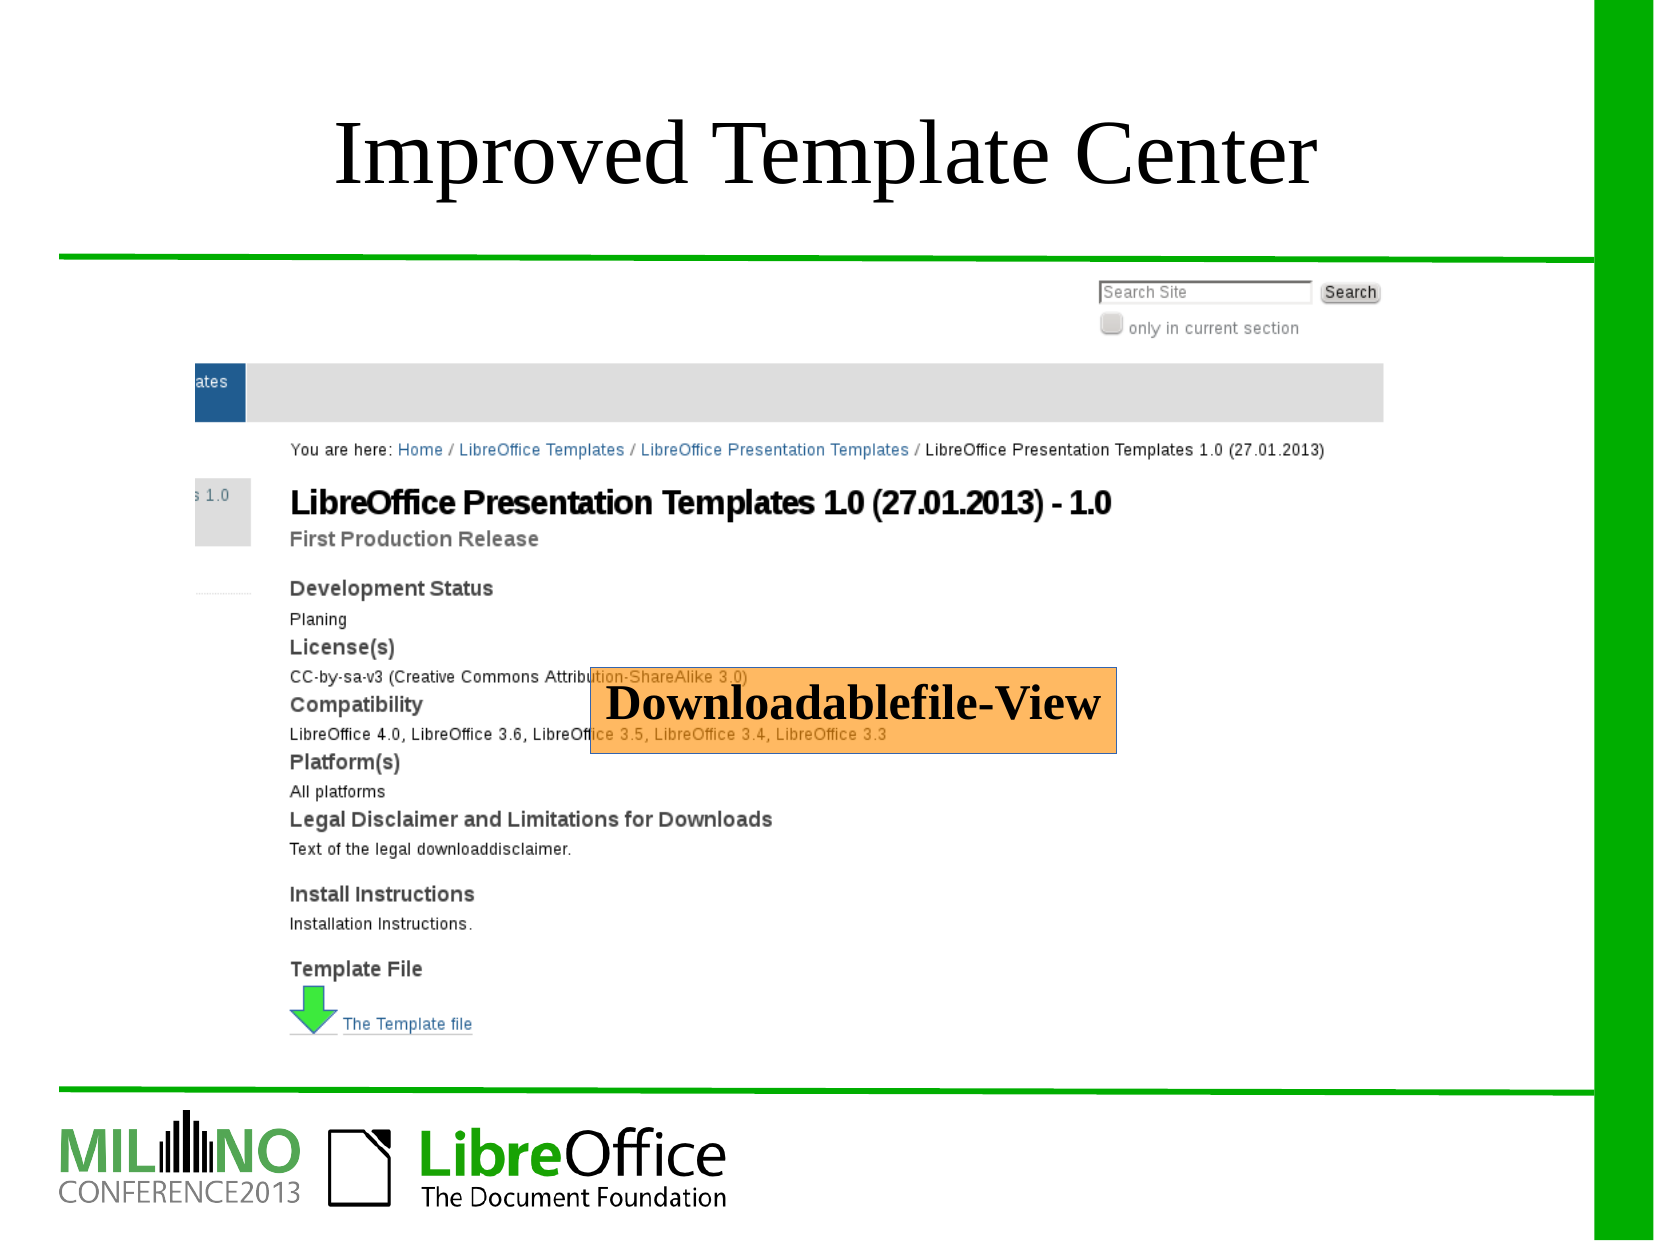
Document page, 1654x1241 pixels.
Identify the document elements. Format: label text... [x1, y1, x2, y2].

text_box Downloadablefile-View [590, 667, 1116, 754]
picture [195, 266, 1393, 1082]
picture [59, 1092, 756, 1241]
title Improved Template Center [82, 49, 1571, 257]
